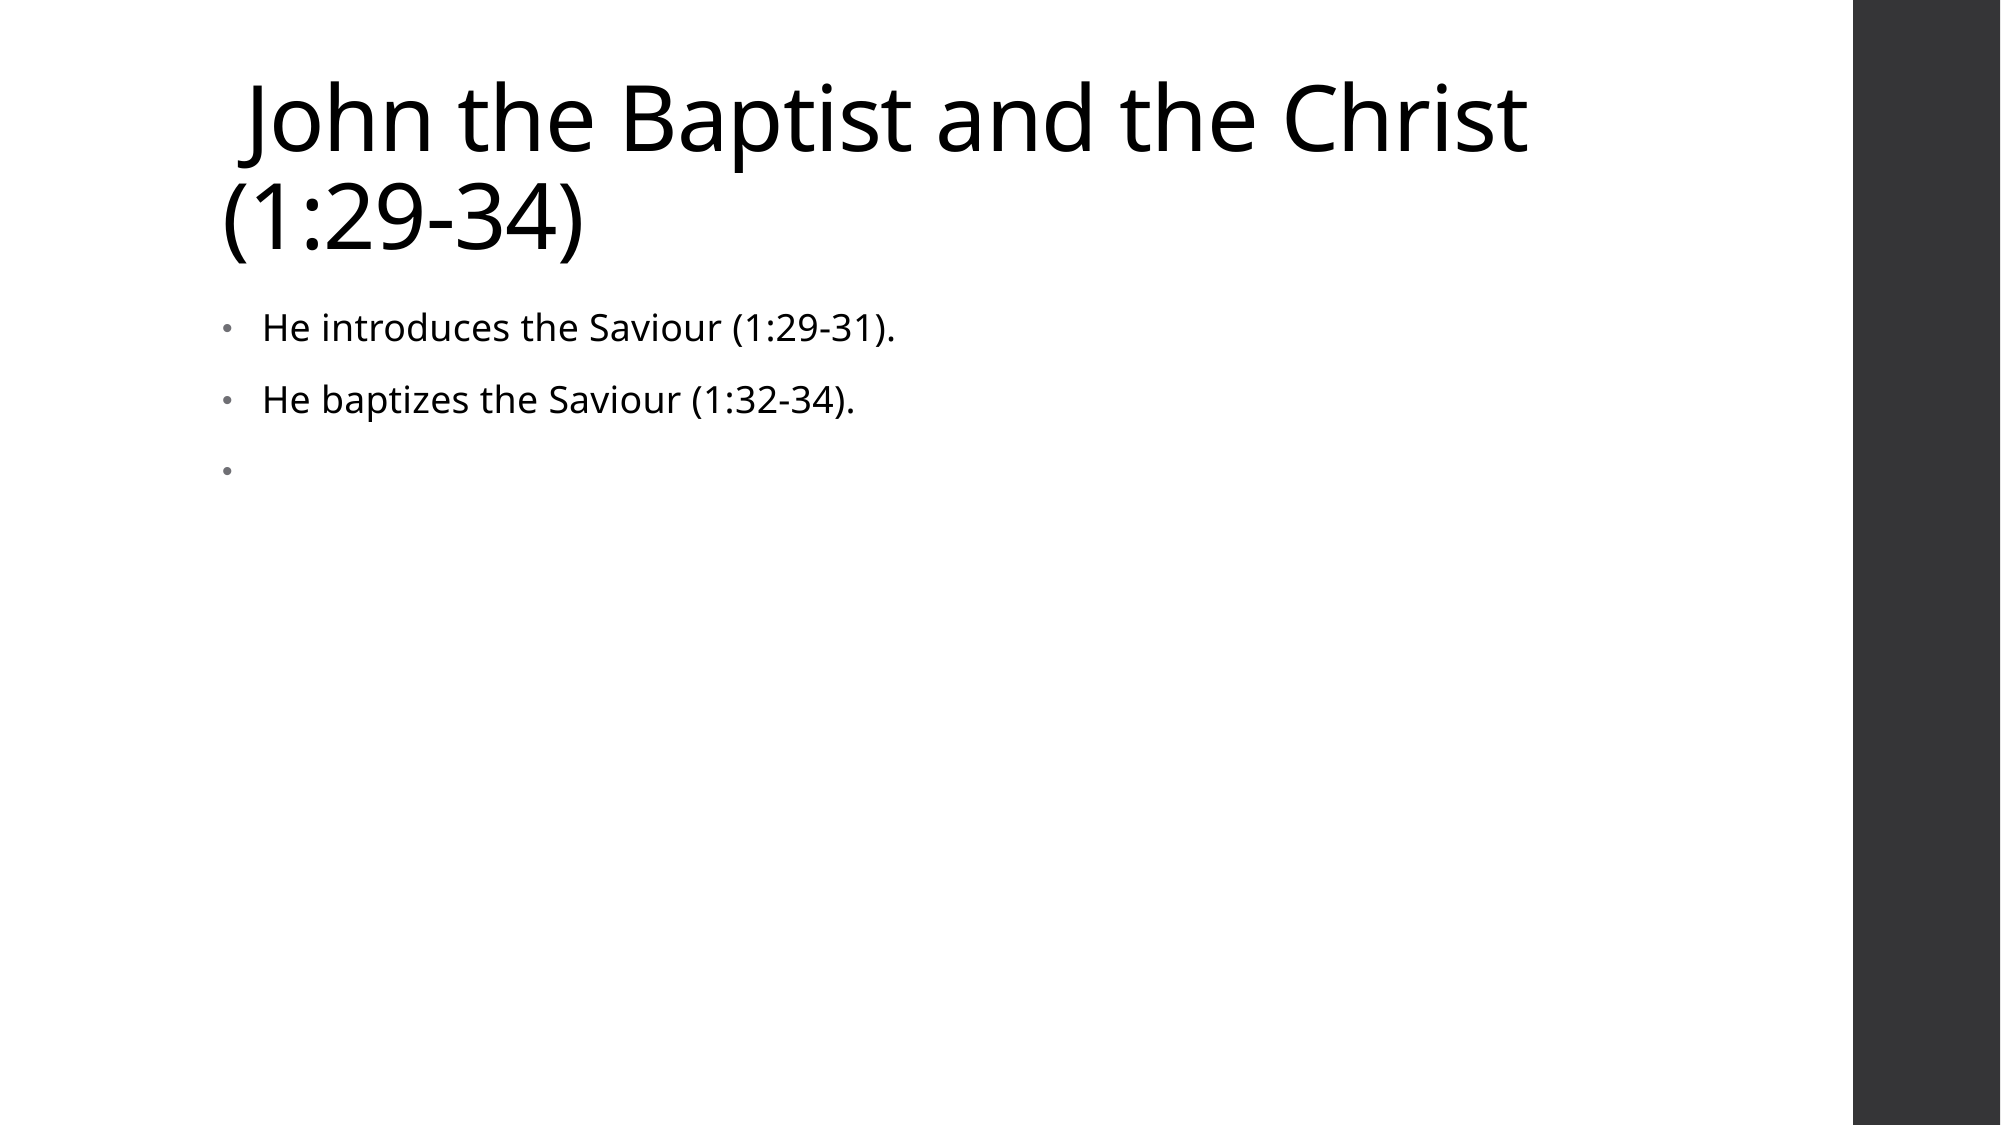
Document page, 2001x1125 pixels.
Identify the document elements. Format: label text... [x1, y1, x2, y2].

list He introduces the Saviour (1:29-31). He baptizes the Saviour (1:32-34). [206, 299, 1617, 1014]
title John the Baptist and the Christ (1:29-34) [206, 60, 1797, 278]
